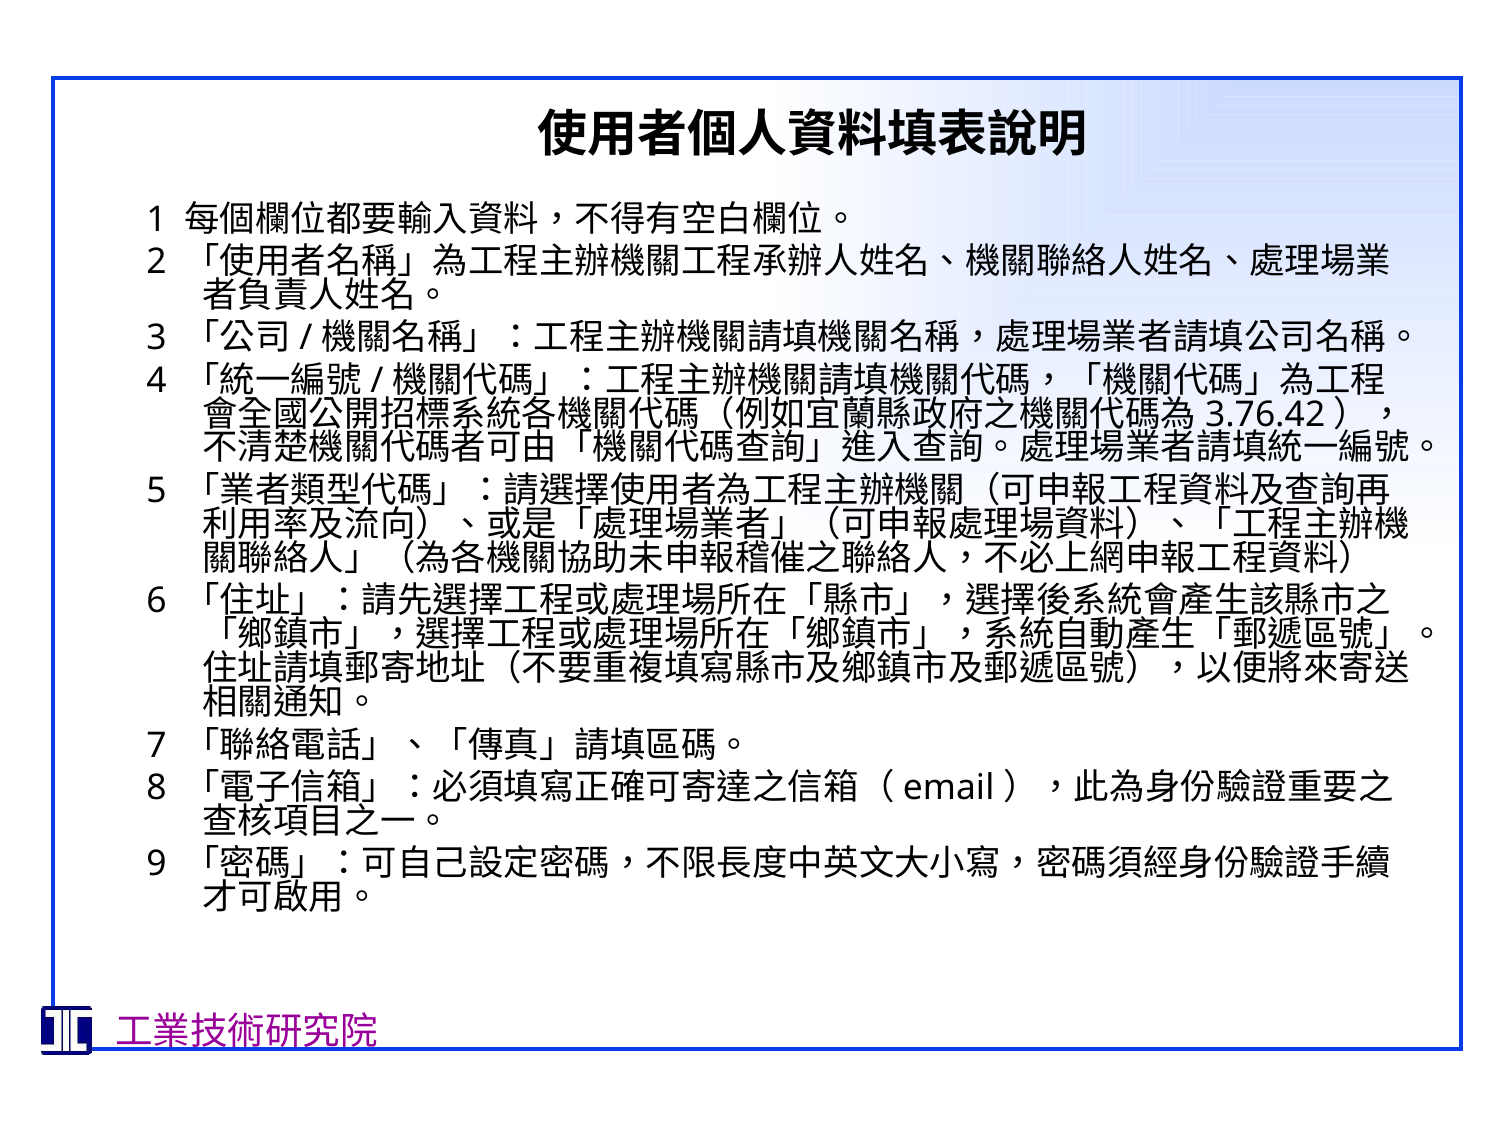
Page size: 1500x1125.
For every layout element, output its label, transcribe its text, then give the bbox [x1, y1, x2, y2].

list 1 每個欄位都要輸入資料，不得有空白欄位。 2 「使用者名稱」為工程主辦機關工程承辦人姓名、機關聯絡人姓名、處理場業者負責人姓名。 3 「公司/機關名稱」：工程主辦機關請填機關名稱，處理場業者請填公司名稱。 4 「統一編號/機關代碼」：工程主辦機關請填機關代碼，「機關代碼」為工程會全國公開招標系統各機關代碼（例如宜蘭縣政府之機關代碼為3.76.42），不清楚機關代碼者可由「機關代碼查詢」進入查詢。處理場業者請填統一編號。 5 「業者類型代碼」：請選擇使用者為工程主辦機關（可申報工程資料及查詢再利用率及流向）、或是「處理場業者」（可申報處理場資料）、「工程主辦機關聯絡人」（為各機關協助未申報稽催之聯絡人，不必上網申報工程資料） 6 「住址」：請先選擇工程或處理場所在「縣市」，選擇後系統會產生該縣市之「鄉鎮市」，選擇工程或處理場所在「鄉鎮市」，系統自動產生「郵遞區號」。住址請填郵寄地址（不要重複填寫縣市及鄉鎮市及郵遞區號），以便將來寄送相關通知。 7 「聯絡電話」、「傳真」請填區碼。 8 「電子信箱」：必須填寫正確可寄達之信箱（email），此為身份驗證重要之查核項目之一。 9 「密碼」：可自己設定密碼，不限長度中英文大小寫，密碼須經身份驗證手續才可啟用。 [75, 196, 1426, 1005]
text_box 使用者個人資料填表說明 [522, 93, 1103, 169]
